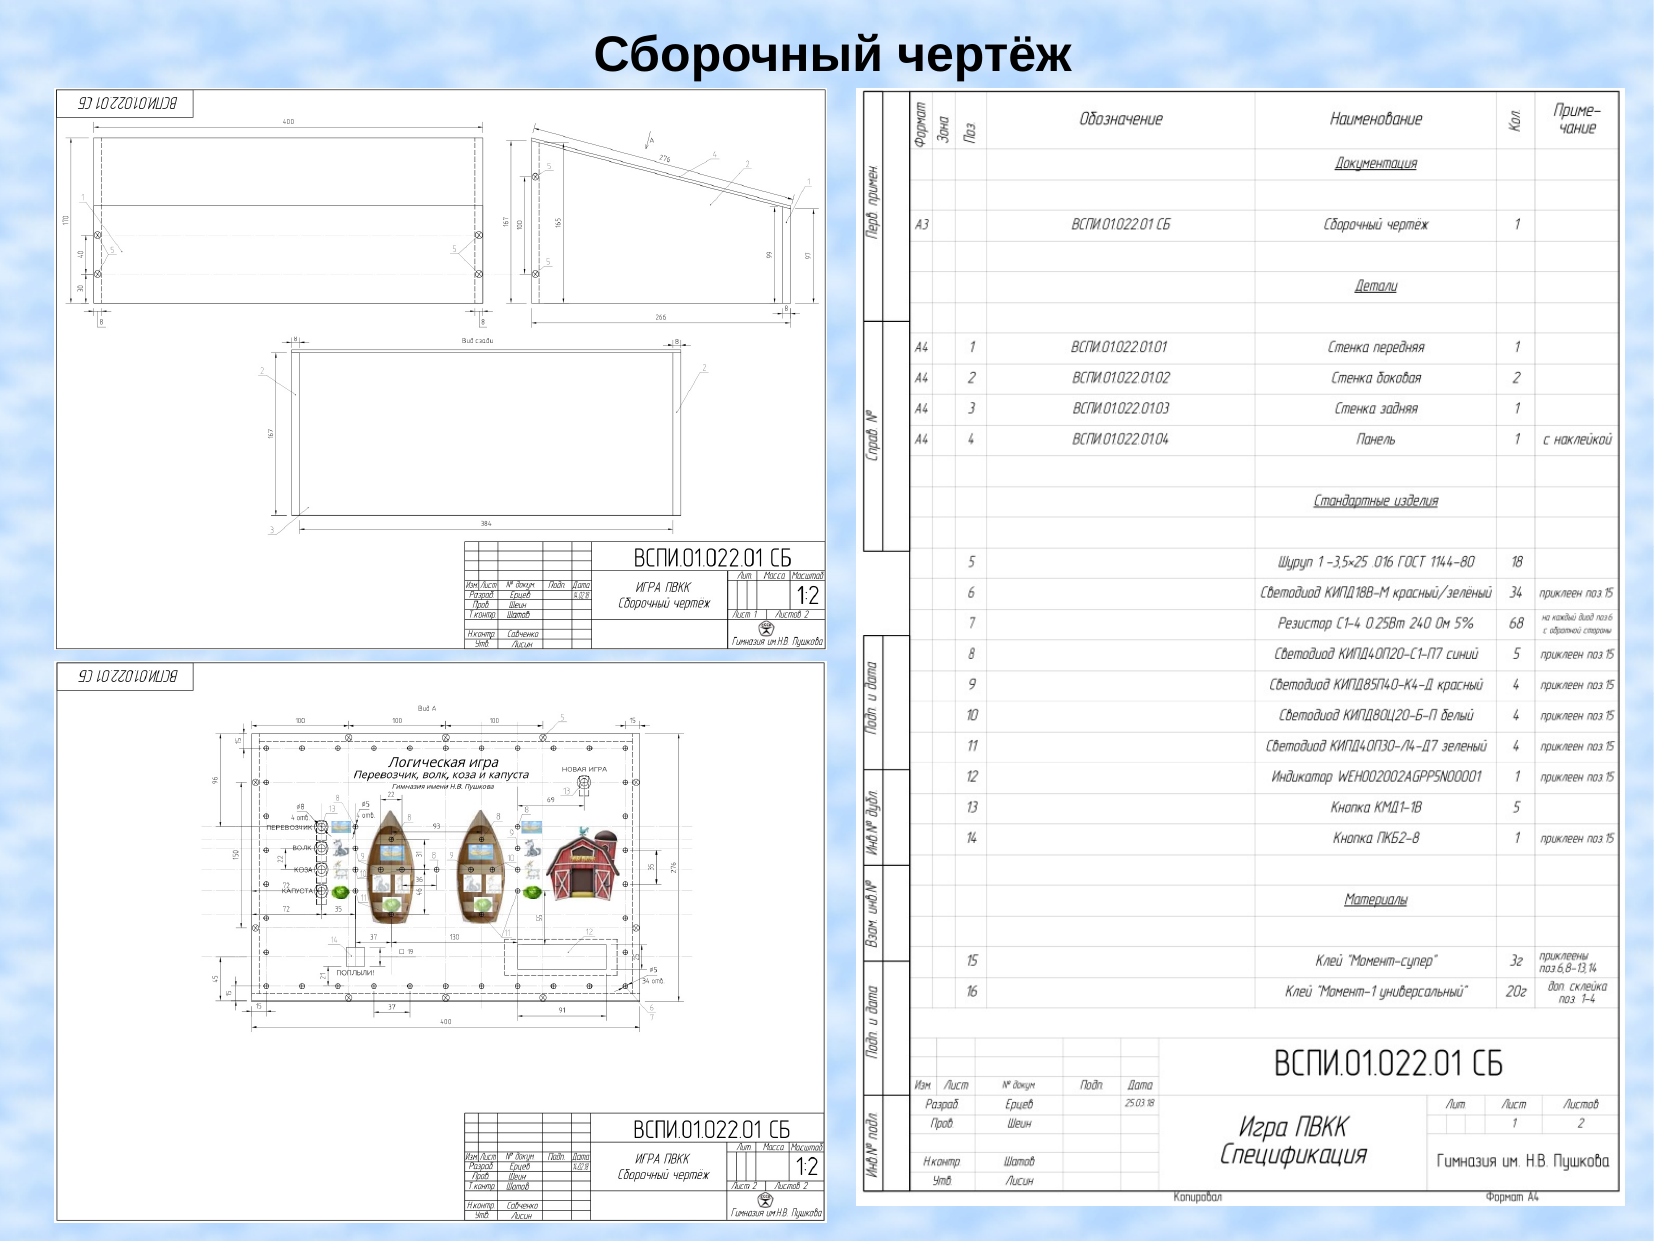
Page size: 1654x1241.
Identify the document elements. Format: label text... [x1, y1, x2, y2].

picture [0, 0, 1654, 1241]
title Сборочный чертёж [88, 19, 1577, 89]
